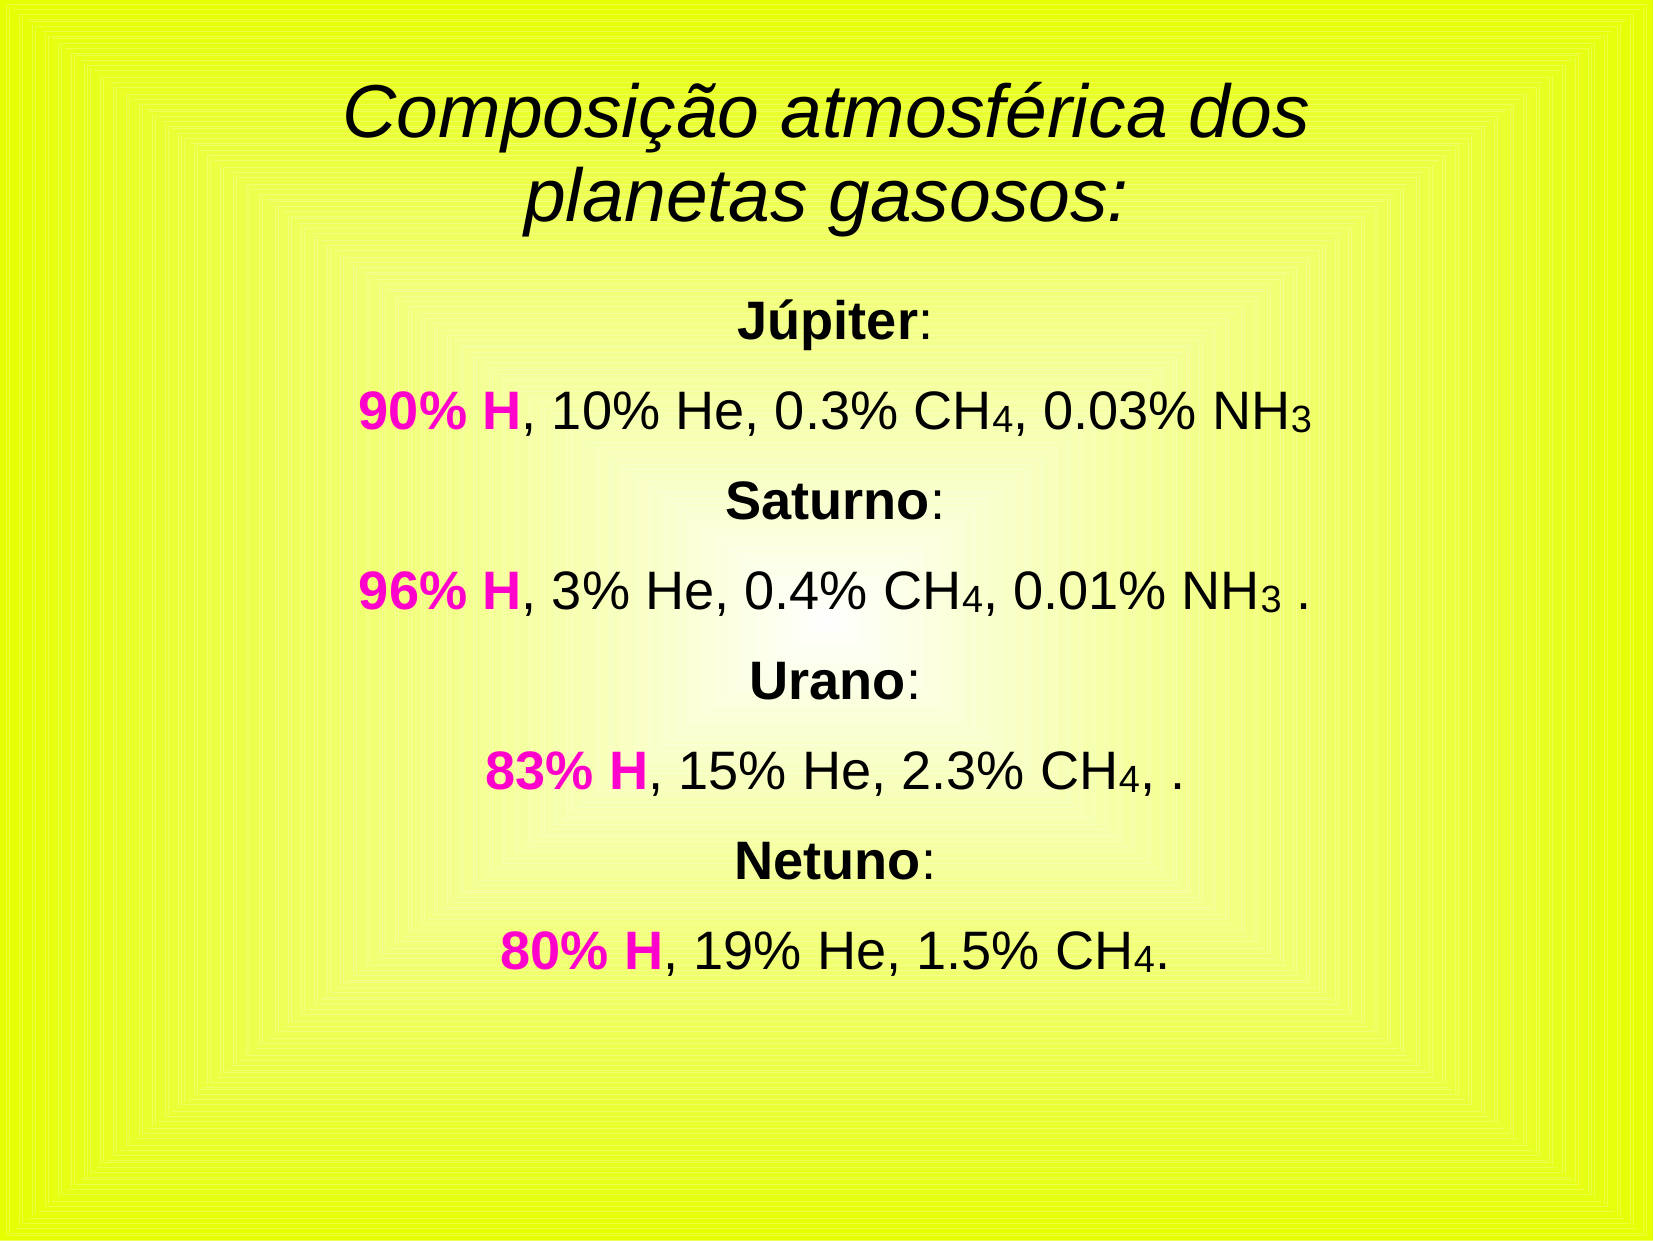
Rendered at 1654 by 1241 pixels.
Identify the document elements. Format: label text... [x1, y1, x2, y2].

title Composição atmosférica dos planetas gasosos: [82, 49, 1571, 257]
list Júpiter: 90% H, 10% He, 0.3% CH4, 0.03% NH3 Saturno: 96% H, 3% He, 0.4% CH4, 0.01% NH3 . Urano: 83% H, 15% He, 2.3% CH4, . Netuno: 80% H, 19% He, 1.5% CH4. [82, 290, 1571, 1099]
